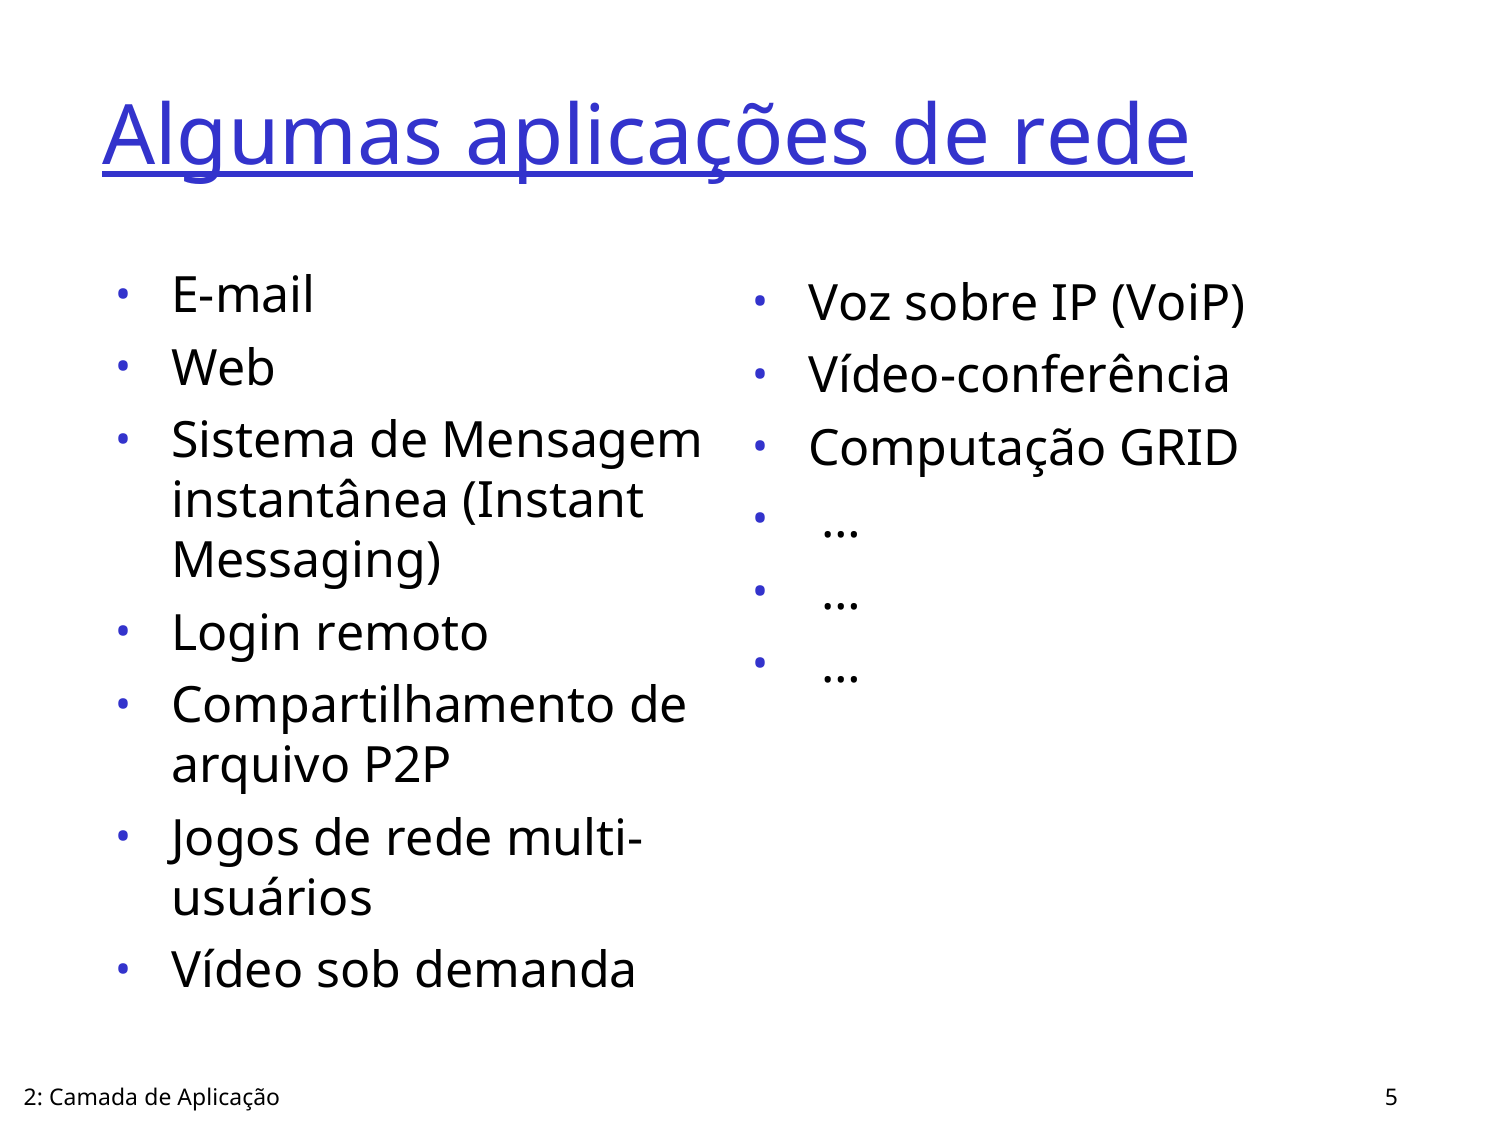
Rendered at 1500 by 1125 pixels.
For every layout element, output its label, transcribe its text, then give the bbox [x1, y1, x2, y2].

title Algumas aplicações de rede [87, 37, 1363, 225]
list E-mail Web Sistema de Mensagem instantânea (Instant Messaging) Login remoto Compartilhamento de arquivo P2P Jogos de rede multi-usuários Vídeo sob demanda [100, 255, 726, 1078]
list Voz sobre IP (VoiP) Vídeo-conferência Computação GRID … … … [737, 262, 1363, 1026]
